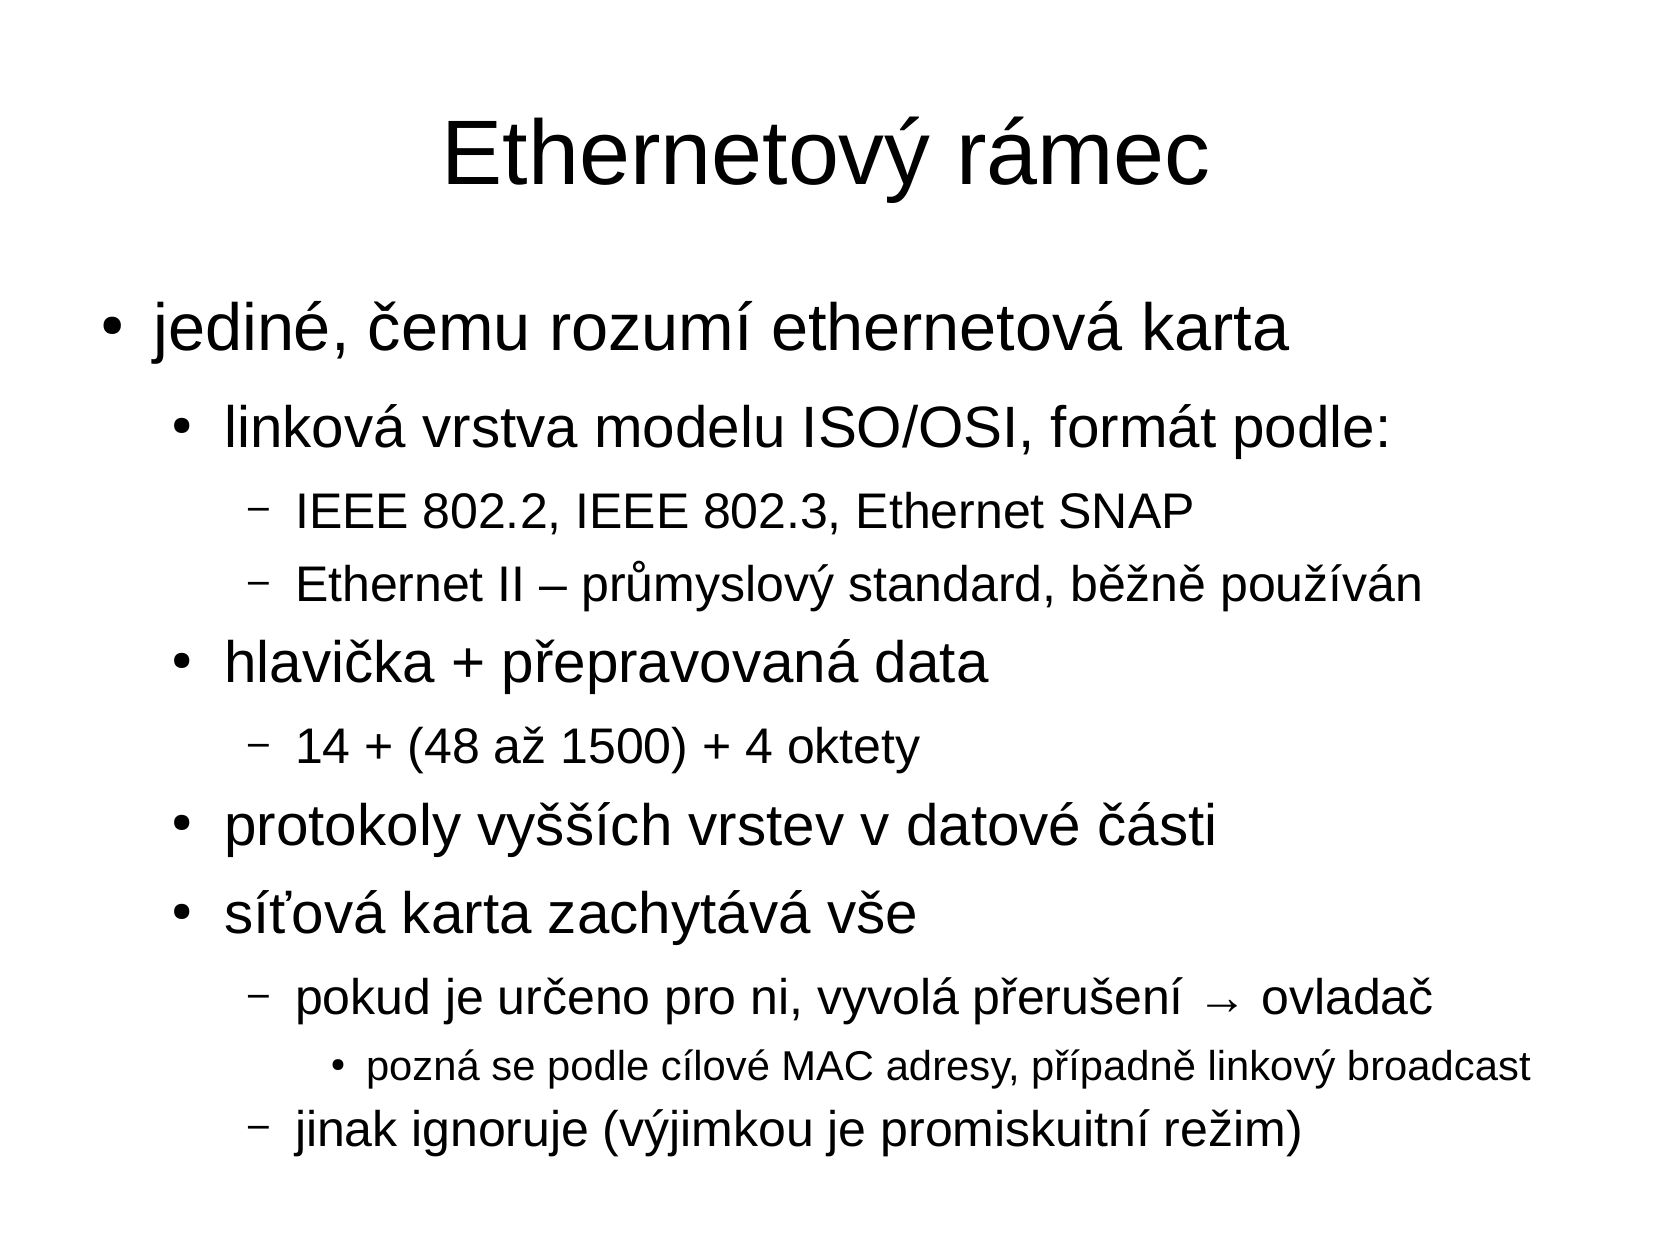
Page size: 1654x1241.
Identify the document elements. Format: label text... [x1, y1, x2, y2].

title Ethernetový rámec [82, 56, 1571, 250]
list jediné, čemu rozumí ethernetová karta linková vrstva modelu ISO/OSI, formát podle: IEEE 802.2, IEEE 802.3, Ethernet SNAP Ethernet II – průmyslový standard, běžně používán hlavička + přepravovaná data 14 + (48 až 1500) + 4 oktety protokoly vyšších vrstev v datové části síťová karta zachytává vše pokud je určeno pro ni, vyvolá přerušení → ovladač pozná se podle cílové MAC adresy, případně linkový broadcast jinak ignoruje (výjimkou je promiskuitní režim) [82, 290, 1571, 1158]
